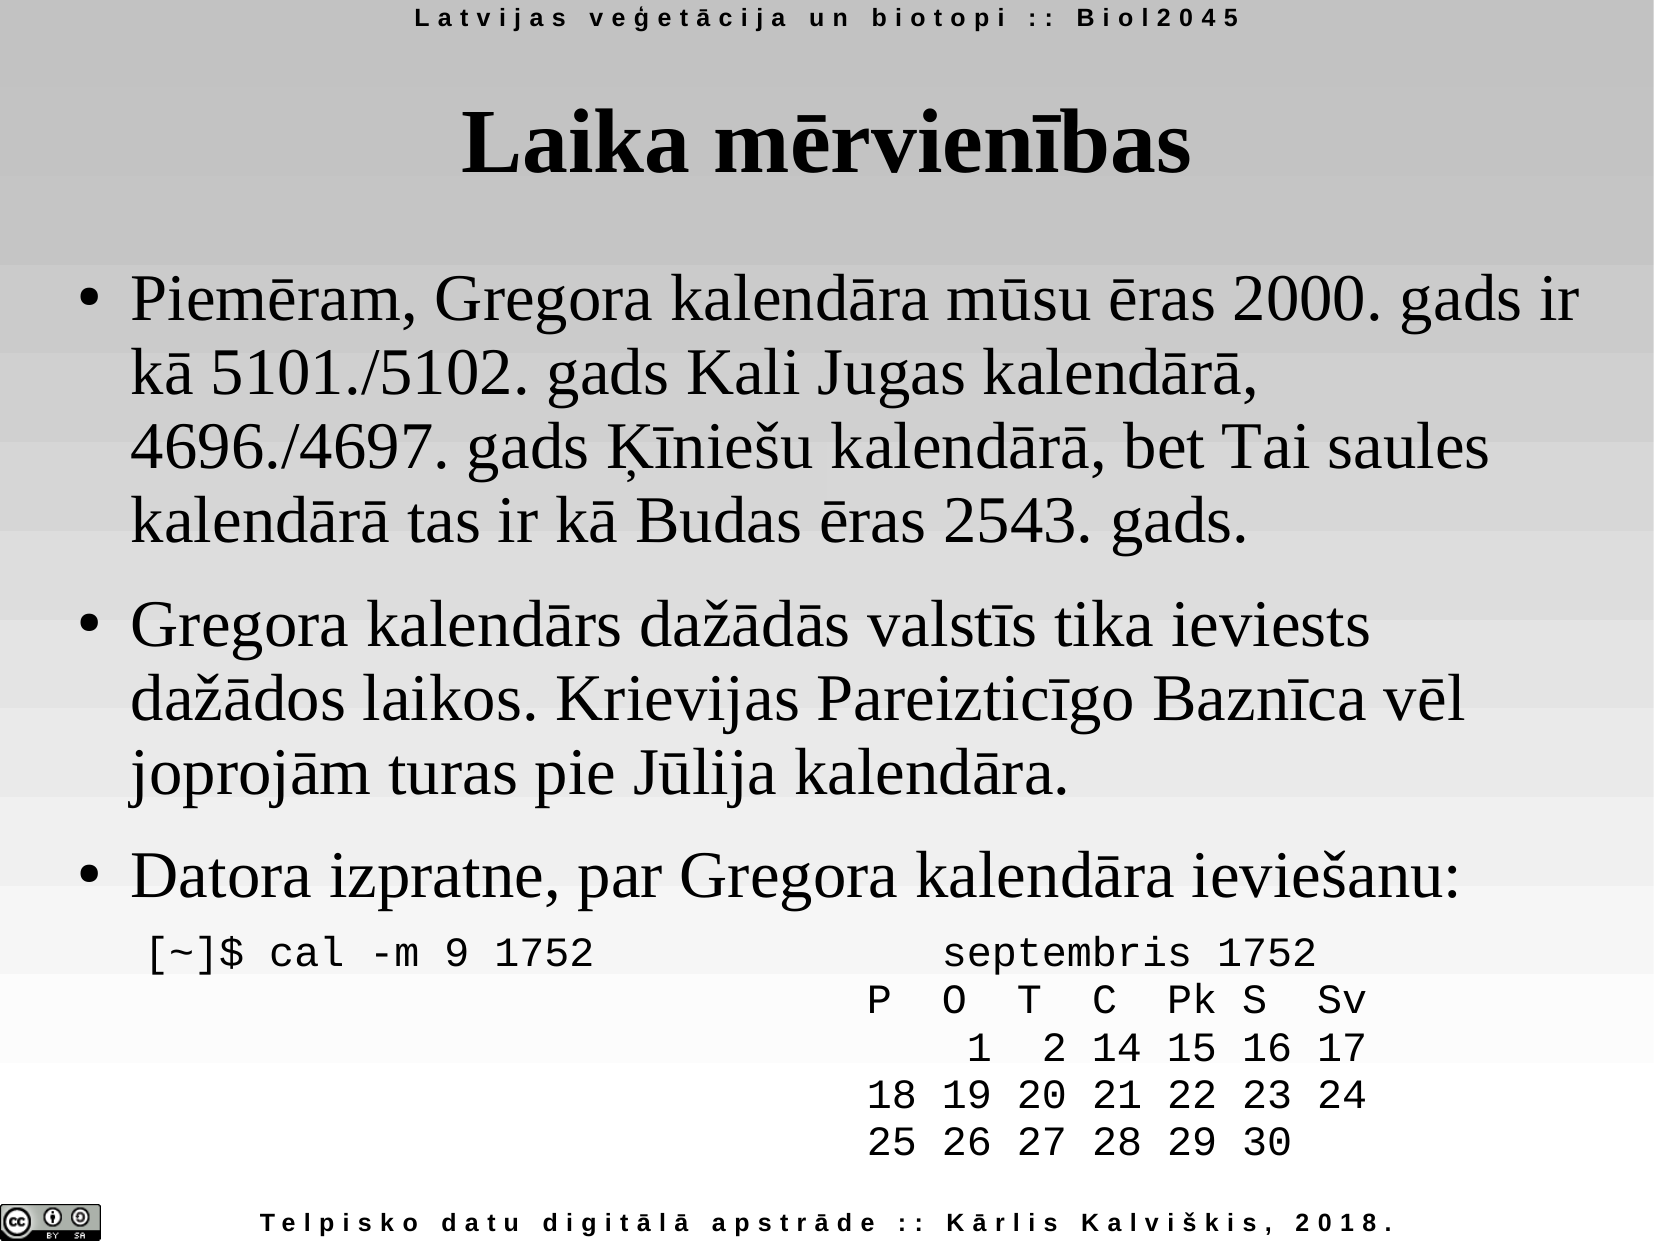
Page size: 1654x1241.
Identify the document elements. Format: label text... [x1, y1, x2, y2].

picture [0, 0, 1654, 1241]
text_box [~]$ cal -m 9 1752 [144, 932, 595, 980]
text_box septembris 1752 P O T C Pk S Sv 1 2 14 15 16 17 18 19 20 21 22 23 24 25 26 27 28 29 30 [866, 932, 1367, 1169]
list Piemēram, Gregora kalendāra mūsu ēras 2000. gads ir kā 5101./5102. gads Kali Jugas kalendārā, 4696./4697. gads Ķīniešu kalendārā, bet Tai saules kalendārā tas ir kā Budas ēras 2543. gads. Gregora kalendārs dažādās valstīs tika ieviests dažādos laikos. Krievijas Pareizticīgo Baznīca vēl joprojām turas pie Jūlija kalendāra. Datora izpratne, par Gregora kalendāra ieviešanu: [59, 261, 1596, 1175]
title Laika mērvienības [59, 37, 1596, 246]
